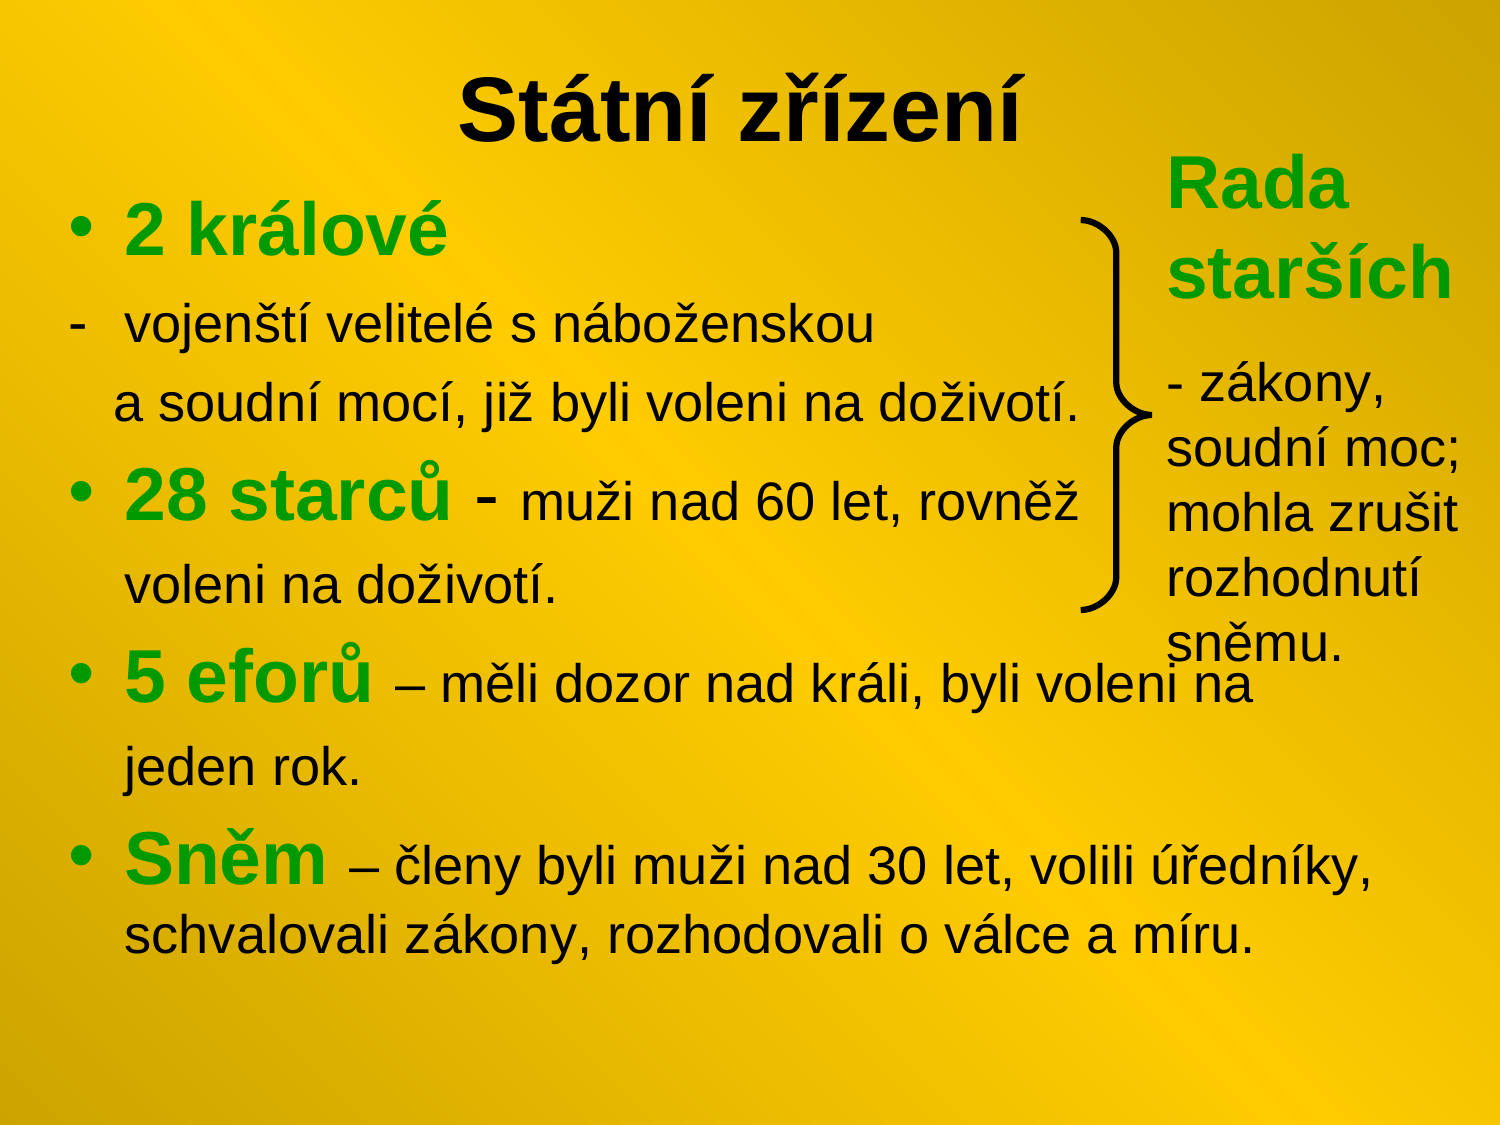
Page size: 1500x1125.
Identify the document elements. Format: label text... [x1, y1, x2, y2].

text_box Státní zřízení [442, 42, 1164, 169]
list 2 králové - vojenští velitelé s náboženskou a soudní mocí, již byli voleni na doživotí. 28 starců - muži nad 60 let, rovněž voleni na doživotí. 5 eforů – měli dozor nad králi, byli voleni na jeden rok. Sněm – členy byli muži nad 30 let, volili úředníky, schvalovali zákony, rozhodovali o válce a míru. [53, 172, 1471, 1125]
text_box Rada starších - zákony, soudní moc; mohla zrušit rozhodnutí sněmu. [1151, 125, 1500, 680]
